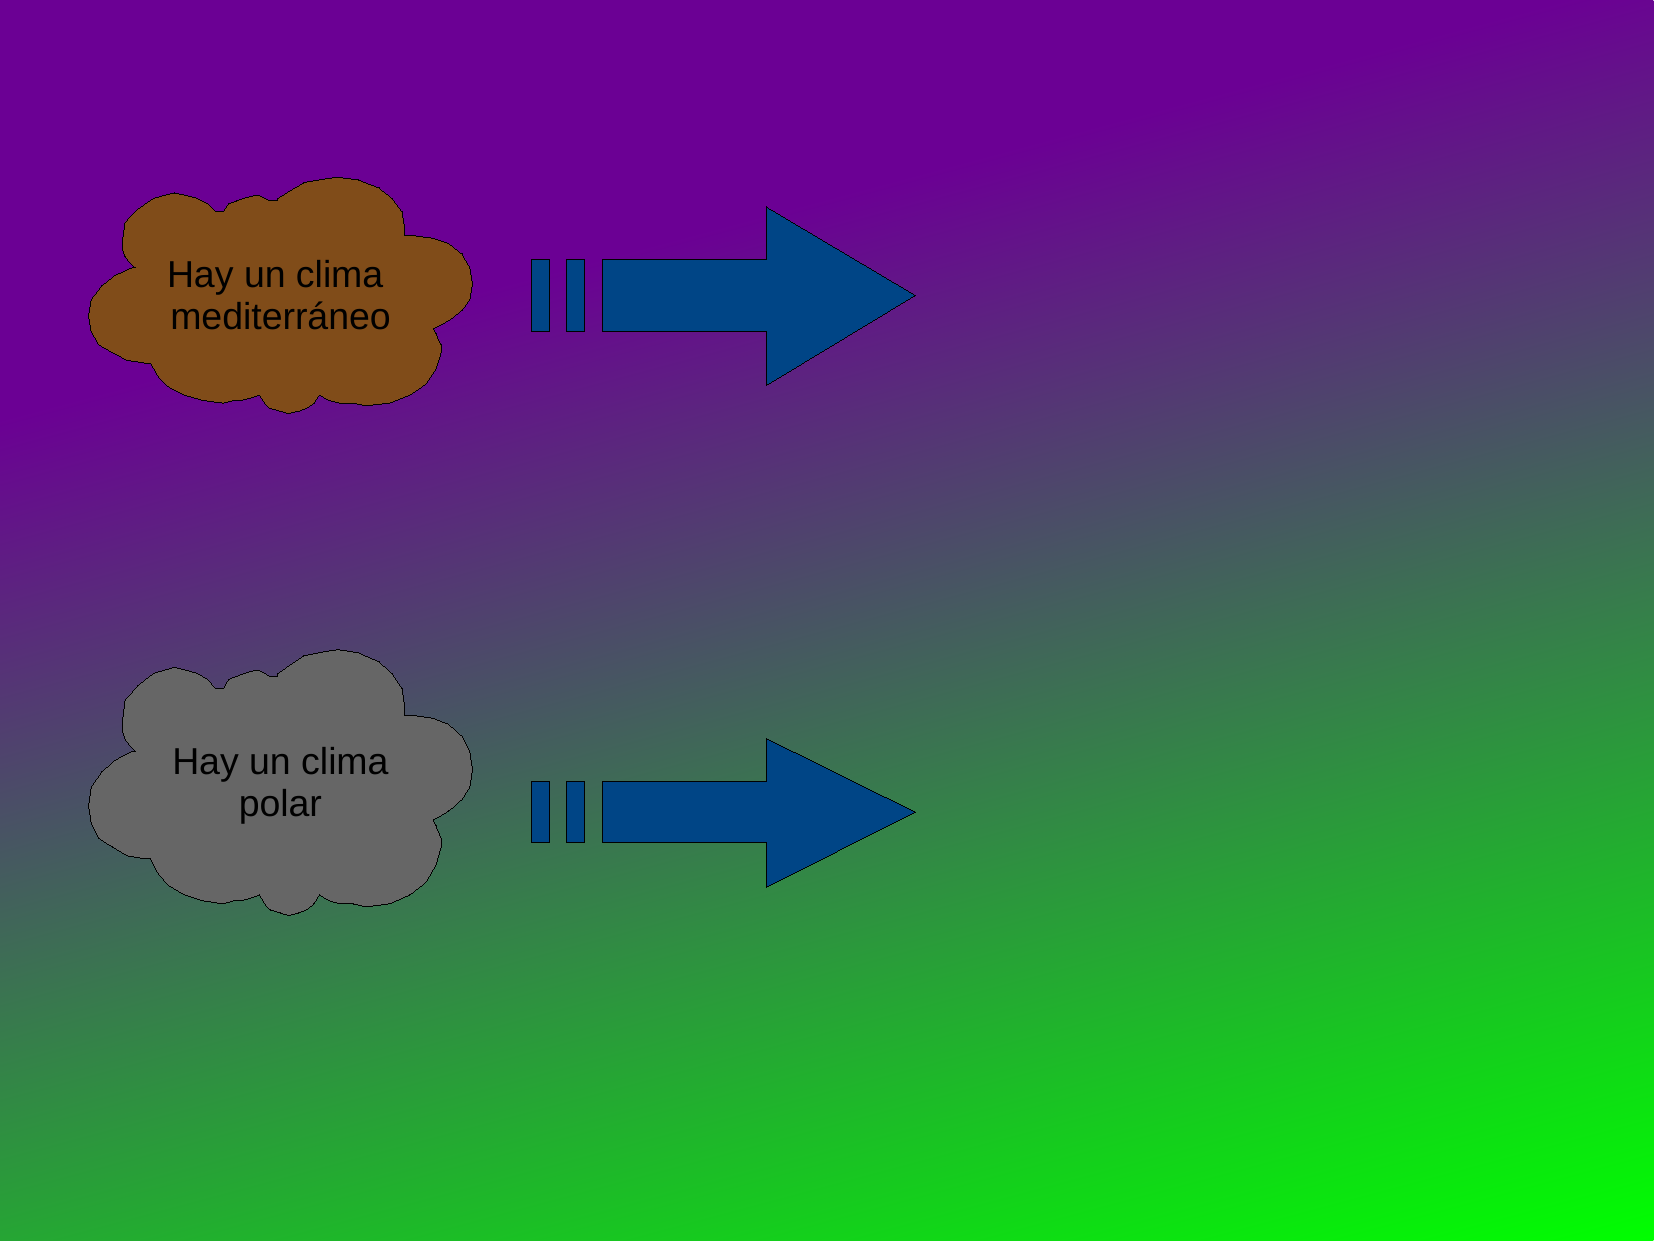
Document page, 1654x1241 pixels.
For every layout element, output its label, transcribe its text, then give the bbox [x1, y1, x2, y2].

picture [1035, 649, 1418, 1165]
picture [927, 71, 1595, 502]
text_box Hay un clima mediterráneo [88, 177, 473, 414]
text_box [531, 781, 550, 843]
text_box [602, 738, 916, 888]
text_box Hay un clima polar [88, 649, 473, 916]
text_box [602, 206, 916, 386]
text_box [531, 259, 550, 332]
text_box [566, 259, 585, 332]
text_box [566, 781, 585, 843]
